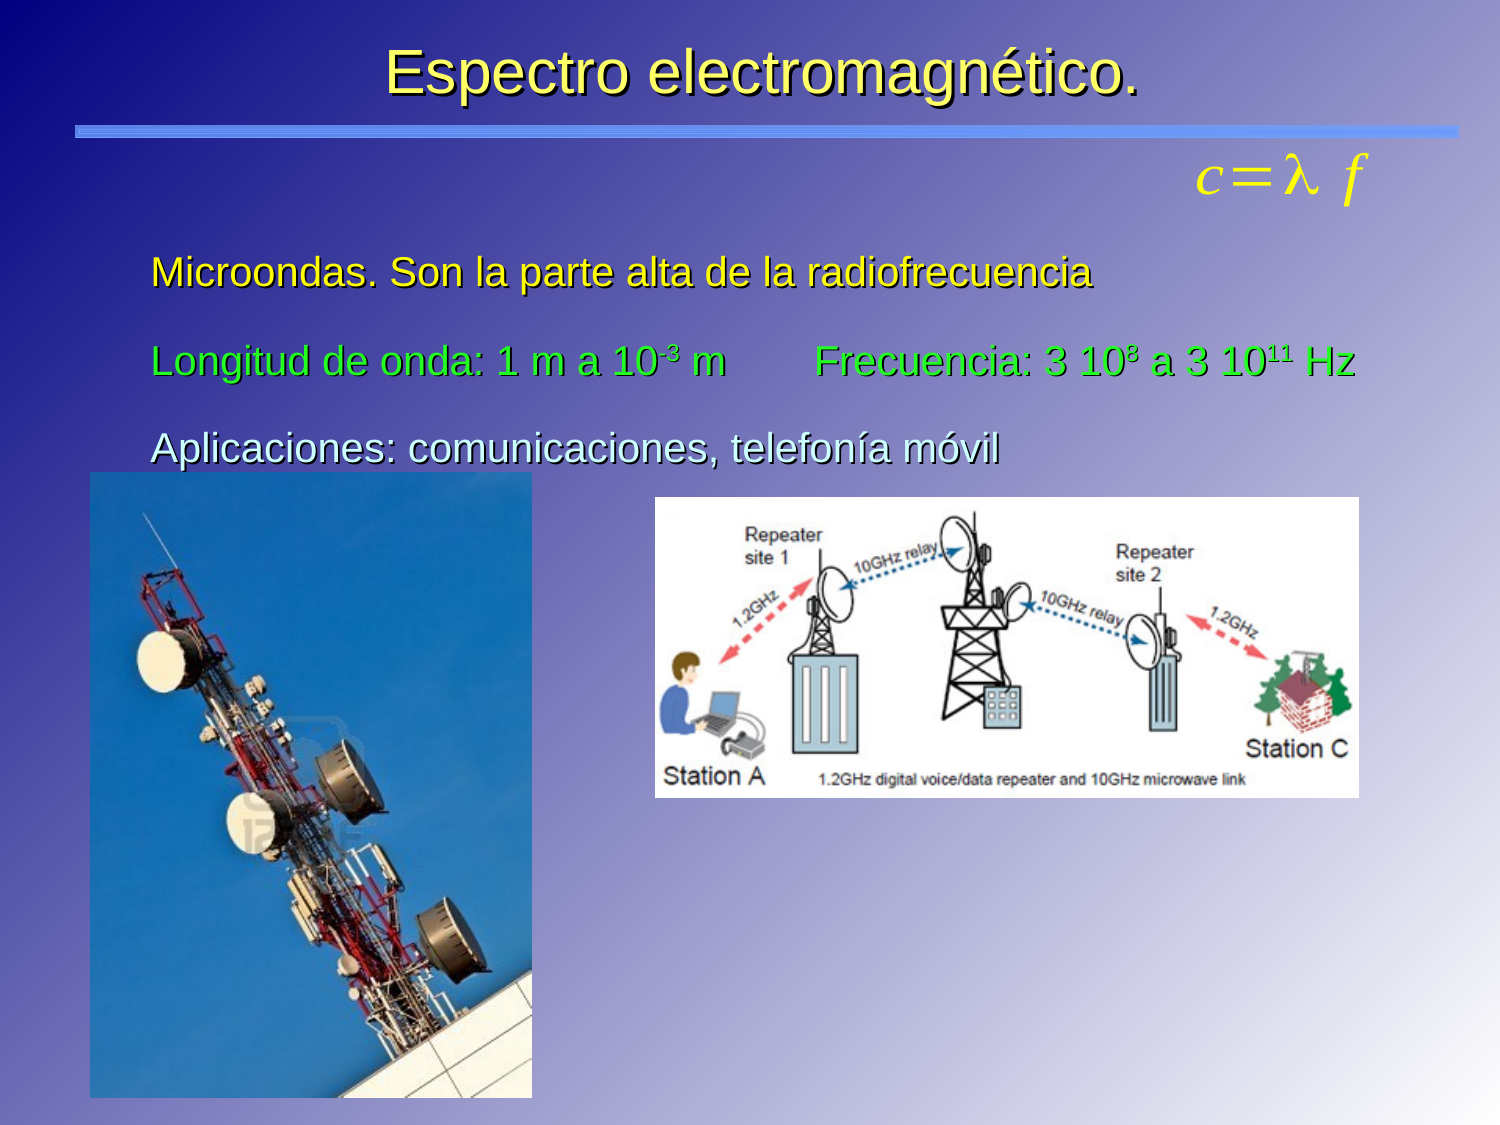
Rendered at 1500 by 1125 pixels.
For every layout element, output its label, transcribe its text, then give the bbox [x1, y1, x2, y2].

text_box Aplicaciones: comunicaciones, telefonía móvil [88, 413, 1359, 501]
text_box [75, 125, 1460, 138]
text_box Microondas. Son la parte alta de la radiofrecuencia [88, 237, 1152, 325]
picture [90, 472, 532, 1098]
chart [1181, 140, 1390, 207]
text_box Espectro electromagnético. [50, 23, 1476, 114]
picture [655, 497, 1359, 798]
text_box Longitud de onda: 1 m a 10-3 m Frecuencia: 3 108 a 3 1011 Hz [88, 325, 1418, 384]
